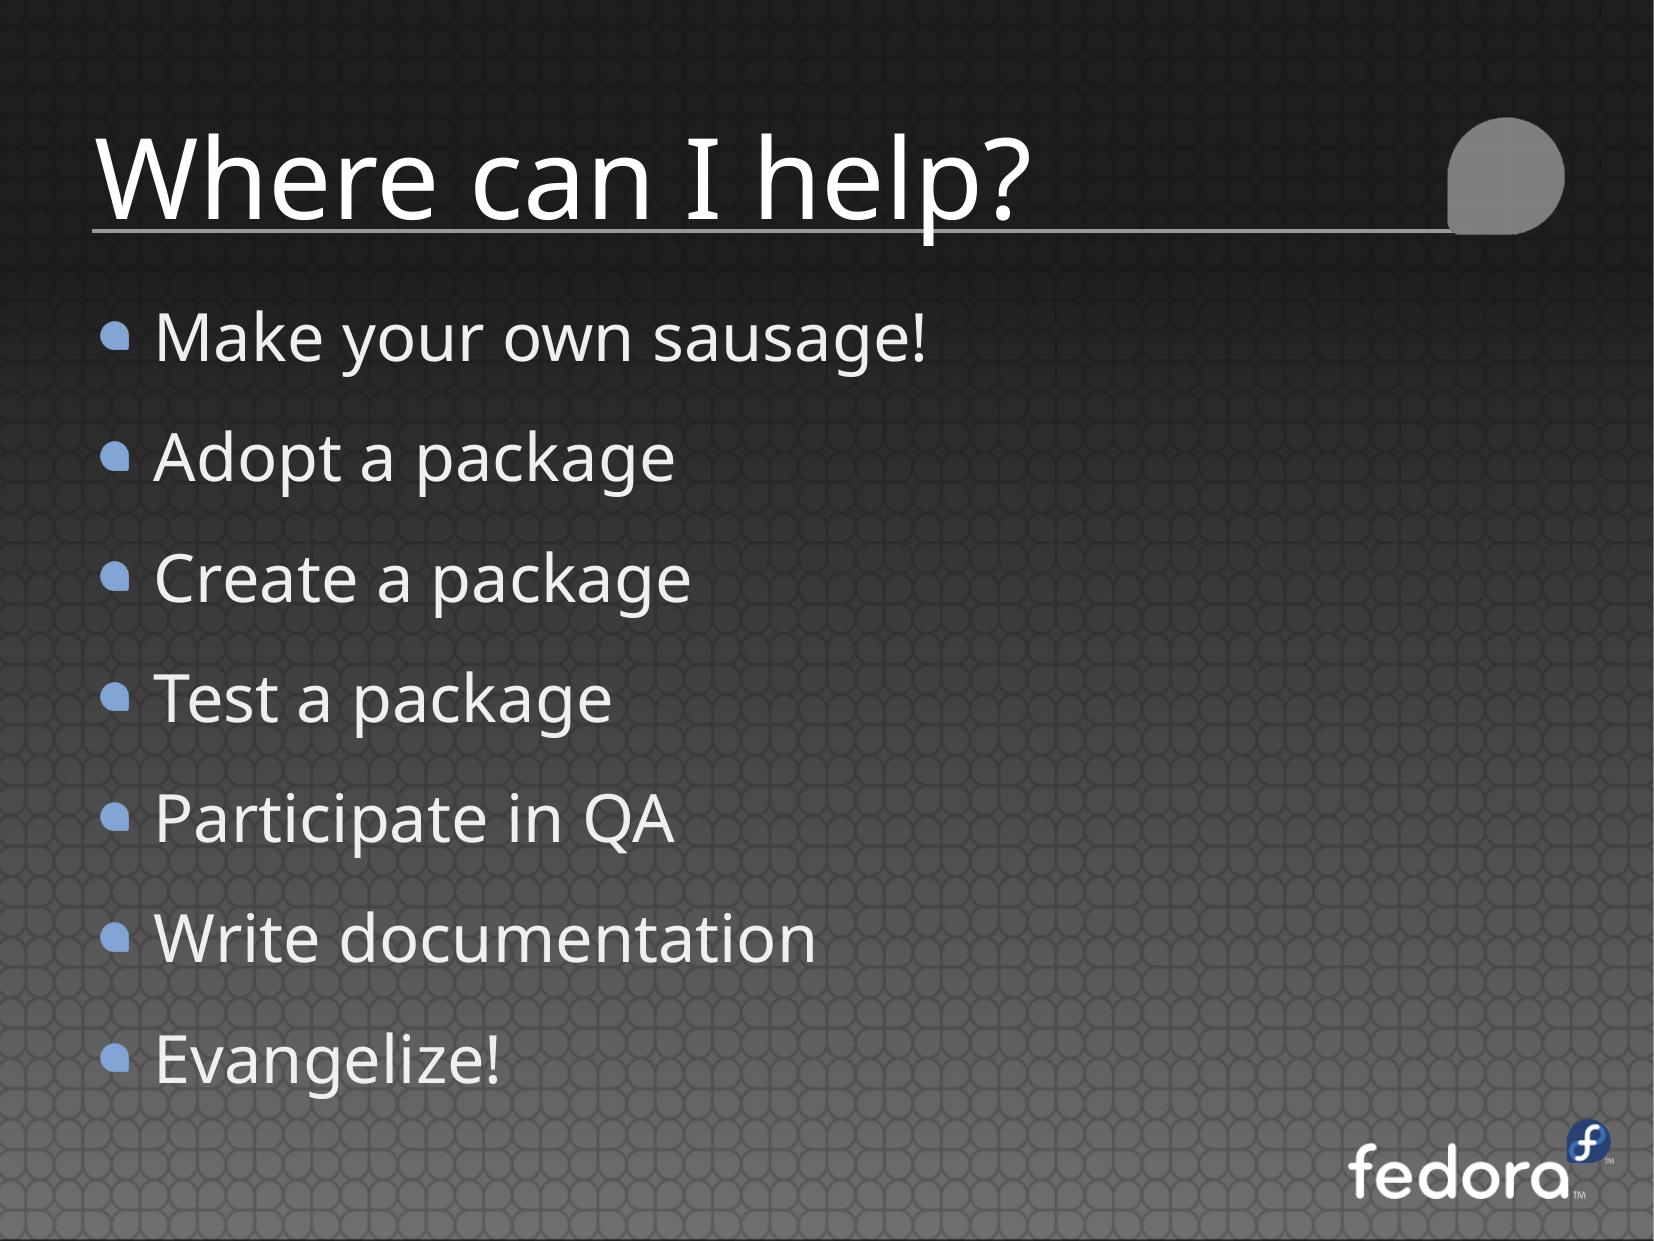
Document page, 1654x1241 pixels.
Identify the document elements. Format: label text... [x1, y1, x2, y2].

title Where can I help? [94, 100, 1426, 251]
list Make your own sausage! Adopt a package Create a package Test a package Participate in QA Write documentation Evangelize! [82, 290, 1571, 1094]
picture [0, 0, 1654, 1241]
